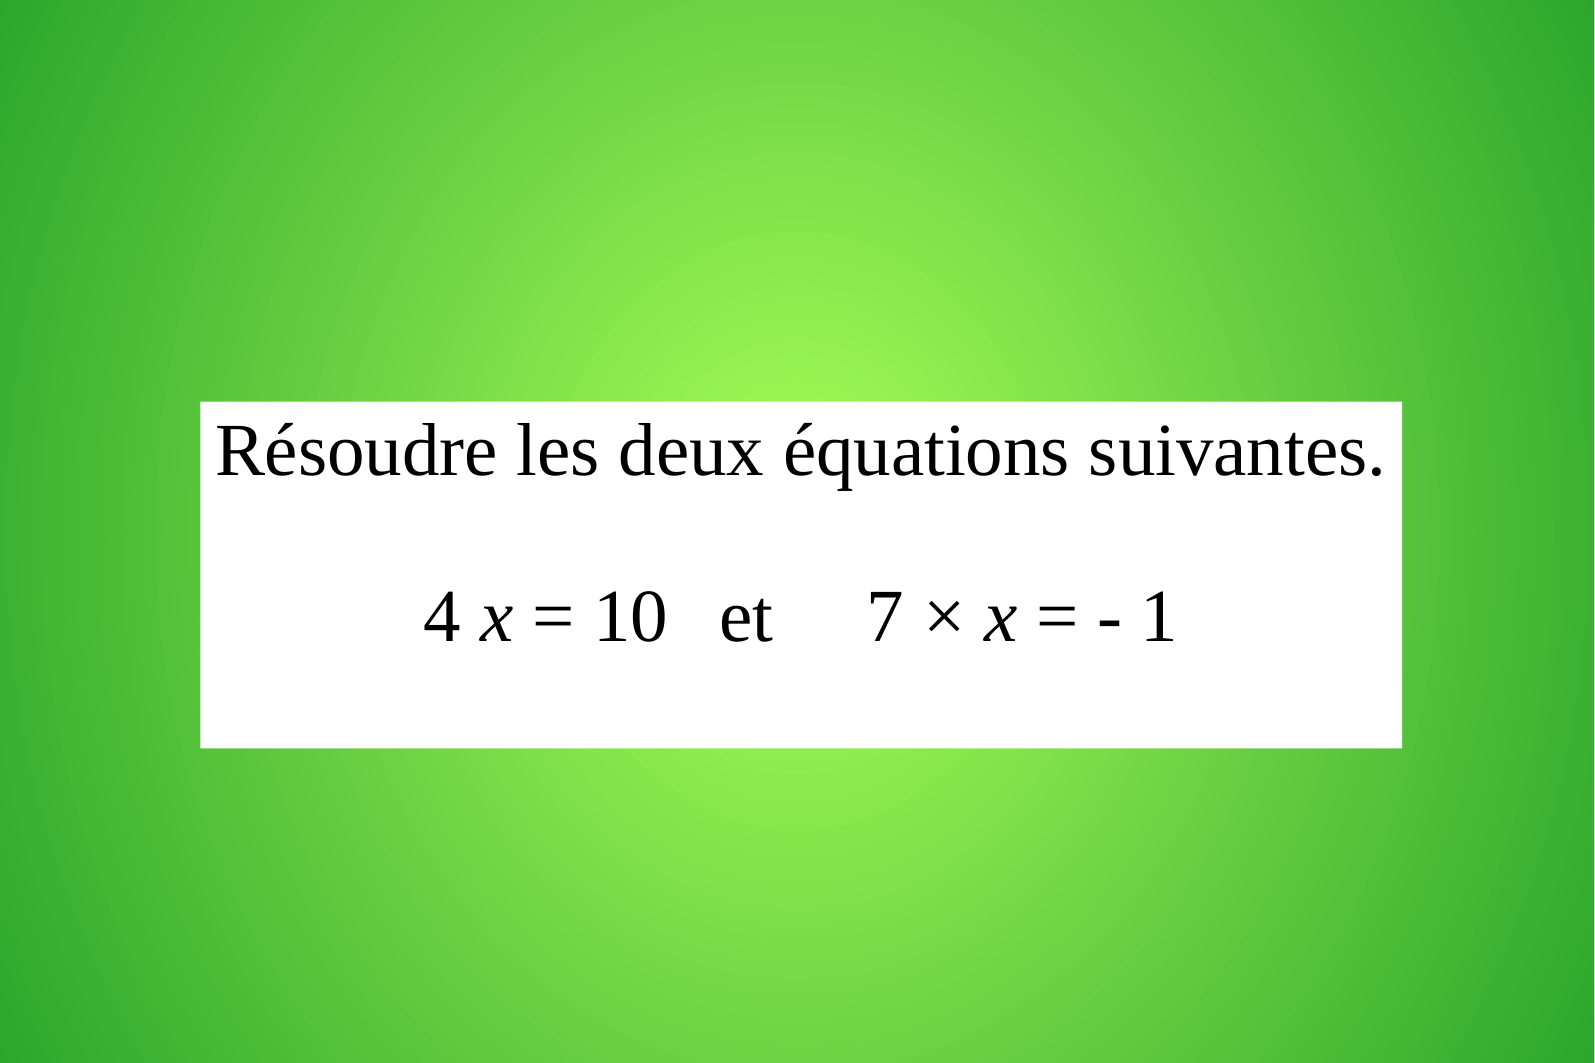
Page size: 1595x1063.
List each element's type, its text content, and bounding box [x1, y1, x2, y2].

text_box Résoudre les deux équations suivantes. 4 x = 10 et 7 × x = - 1 [200, 401, 1403, 749]
picture [0, 0, 1595, 1063]
